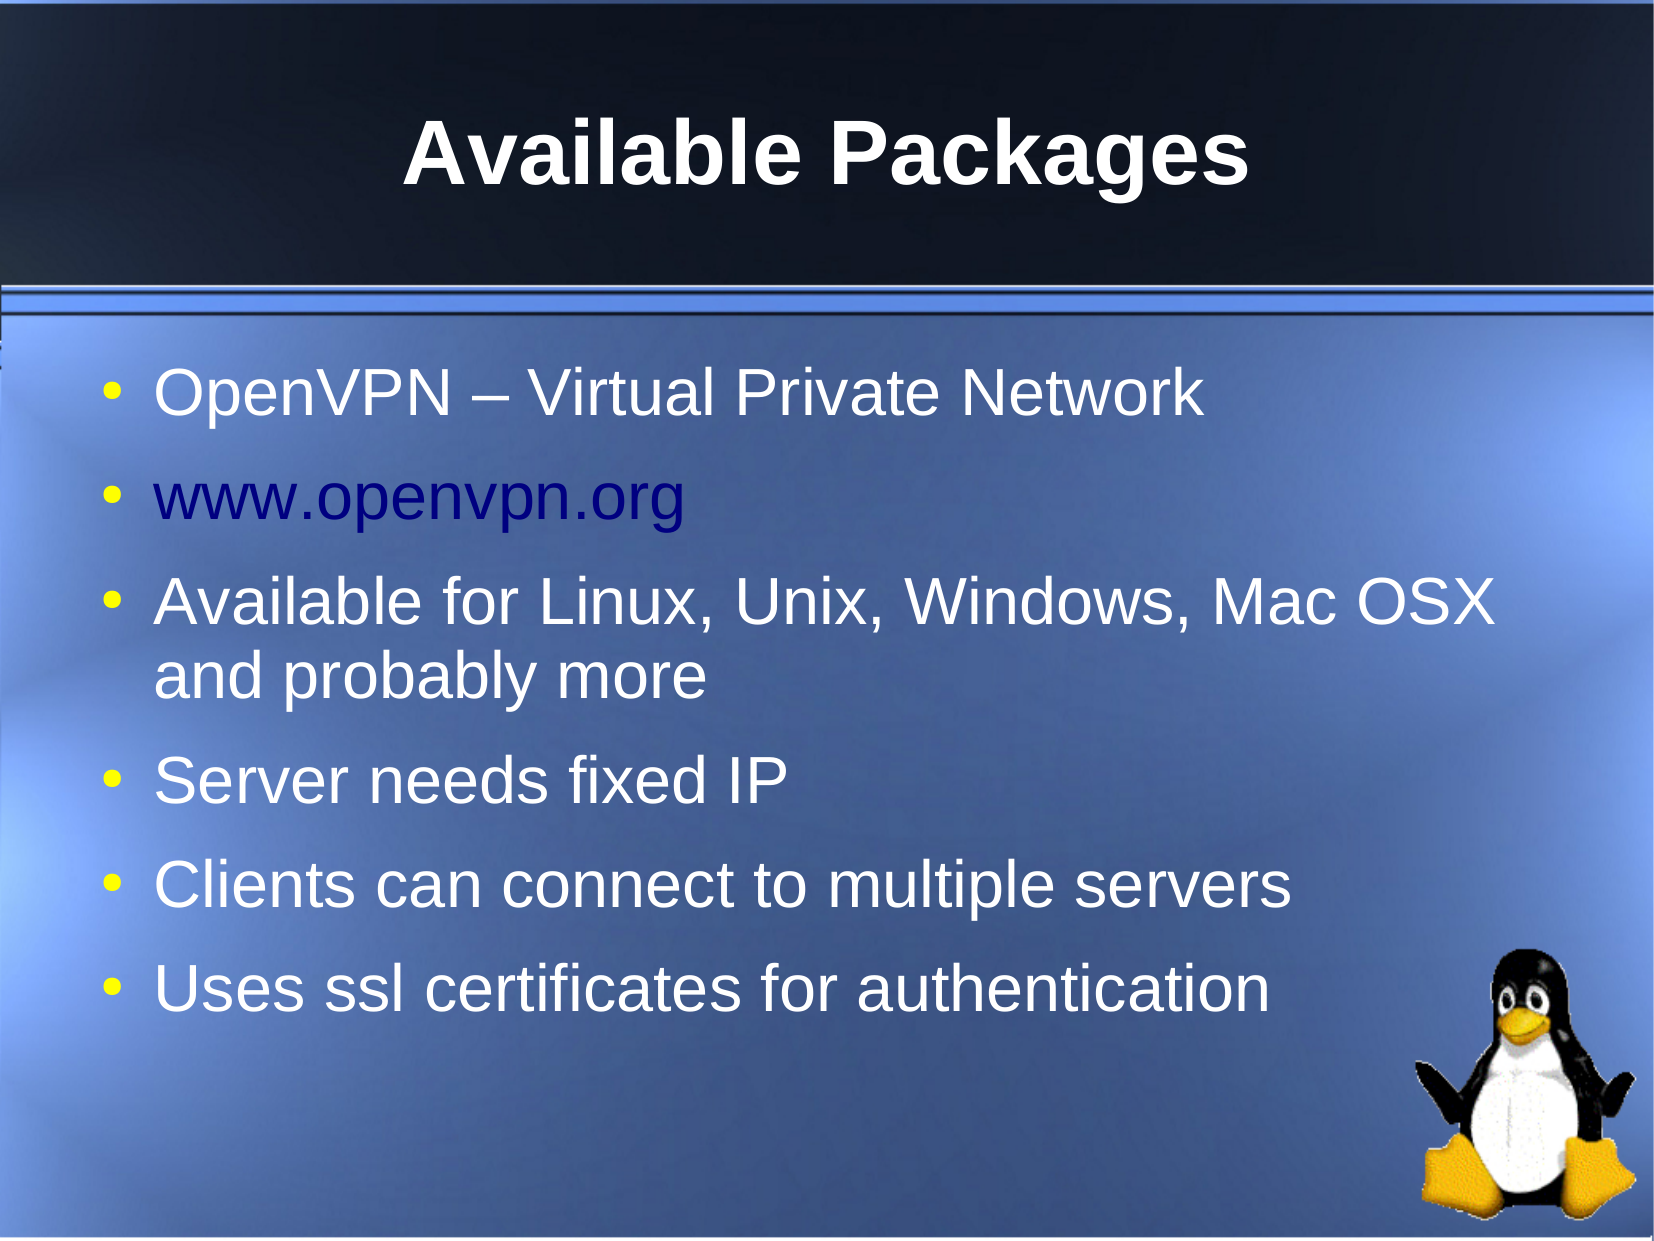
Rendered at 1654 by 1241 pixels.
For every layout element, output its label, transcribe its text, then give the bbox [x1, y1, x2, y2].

picture [0, 0, 1654, 1241]
title Available Packages [82, 56, 1571, 250]
list OpenVPN – Virtual Private Network www.openvpn.org Available for Linux, Unix, Windows, Mac OSX and probably more Server needs fixed IP Clients can connect to multiple servers Uses ssl certificates for authentication [82, 355, 1571, 1043]
